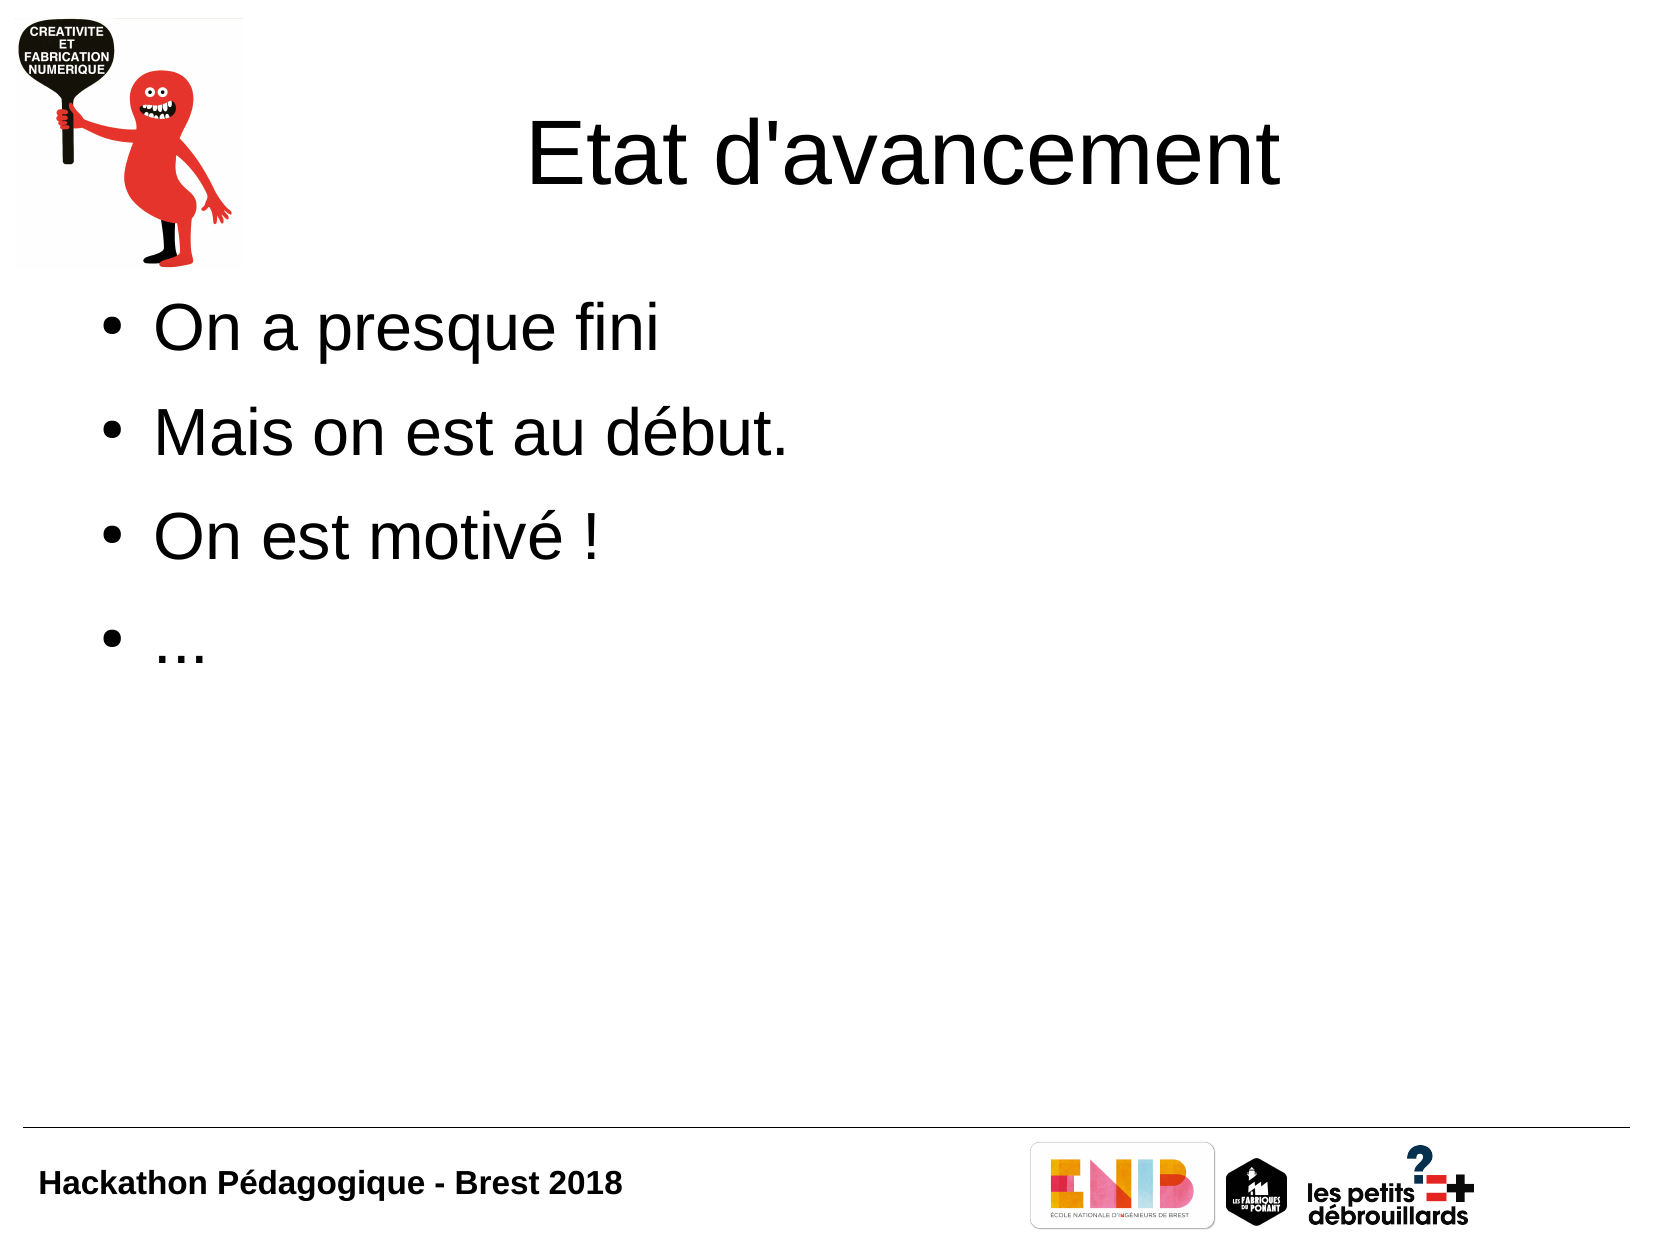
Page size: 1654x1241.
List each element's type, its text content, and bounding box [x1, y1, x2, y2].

text_box Hackathon Pédagogique - Brest 2018 [23, 1157, 945, 1210]
picture [1015, 1127, 1287, 1241]
list On a presque fini Mais on est au début. On est motivé ! ... [82, 290, 1571, 1109]
picture [15, 18, 243, 269]
picture [1308, 1145, 1474, 1225]
title Etat d'avancement [236, 49, 1571, 257]
